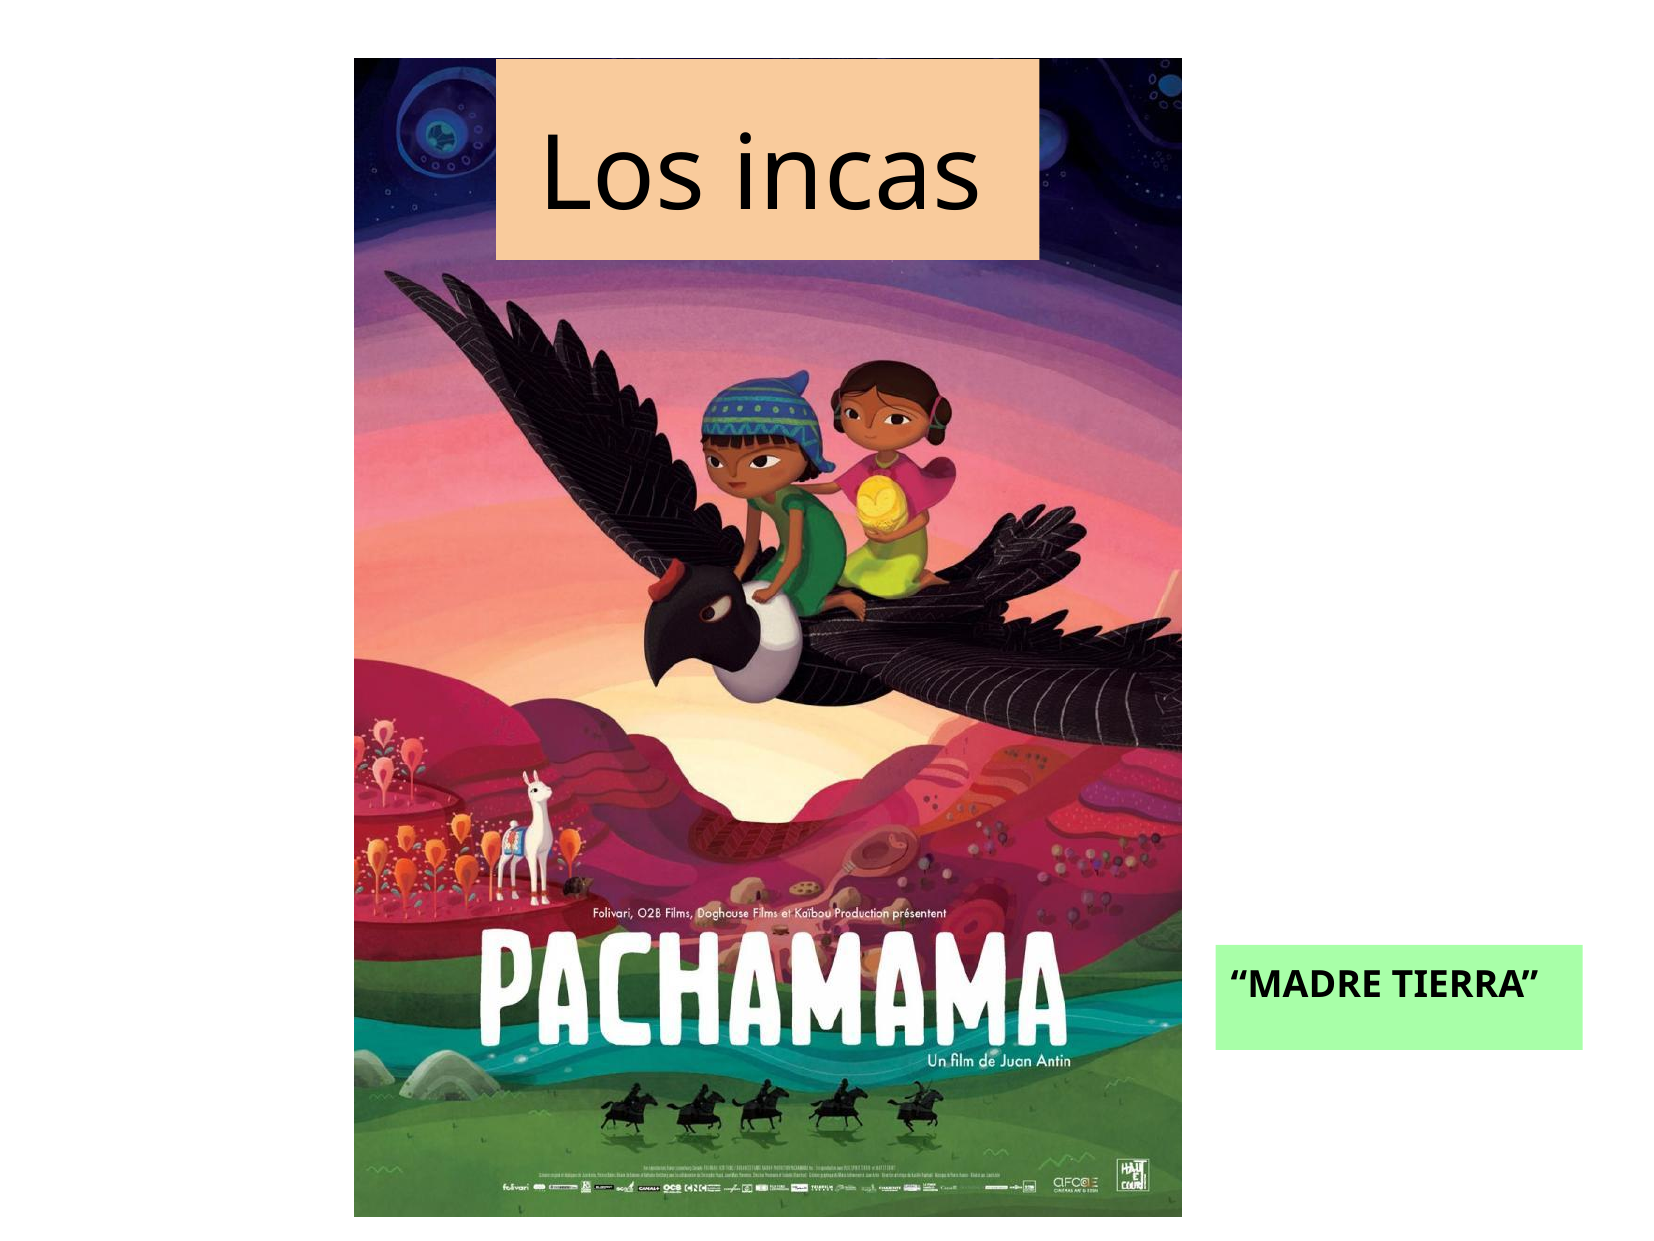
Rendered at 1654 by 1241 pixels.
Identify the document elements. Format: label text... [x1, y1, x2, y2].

picture [354, 58, 1182, 1217]
text_box “MADRE TIERRA” [1215, 944, 1583, 1050]
text_box Los incas [496, 59, 1040, 260]
